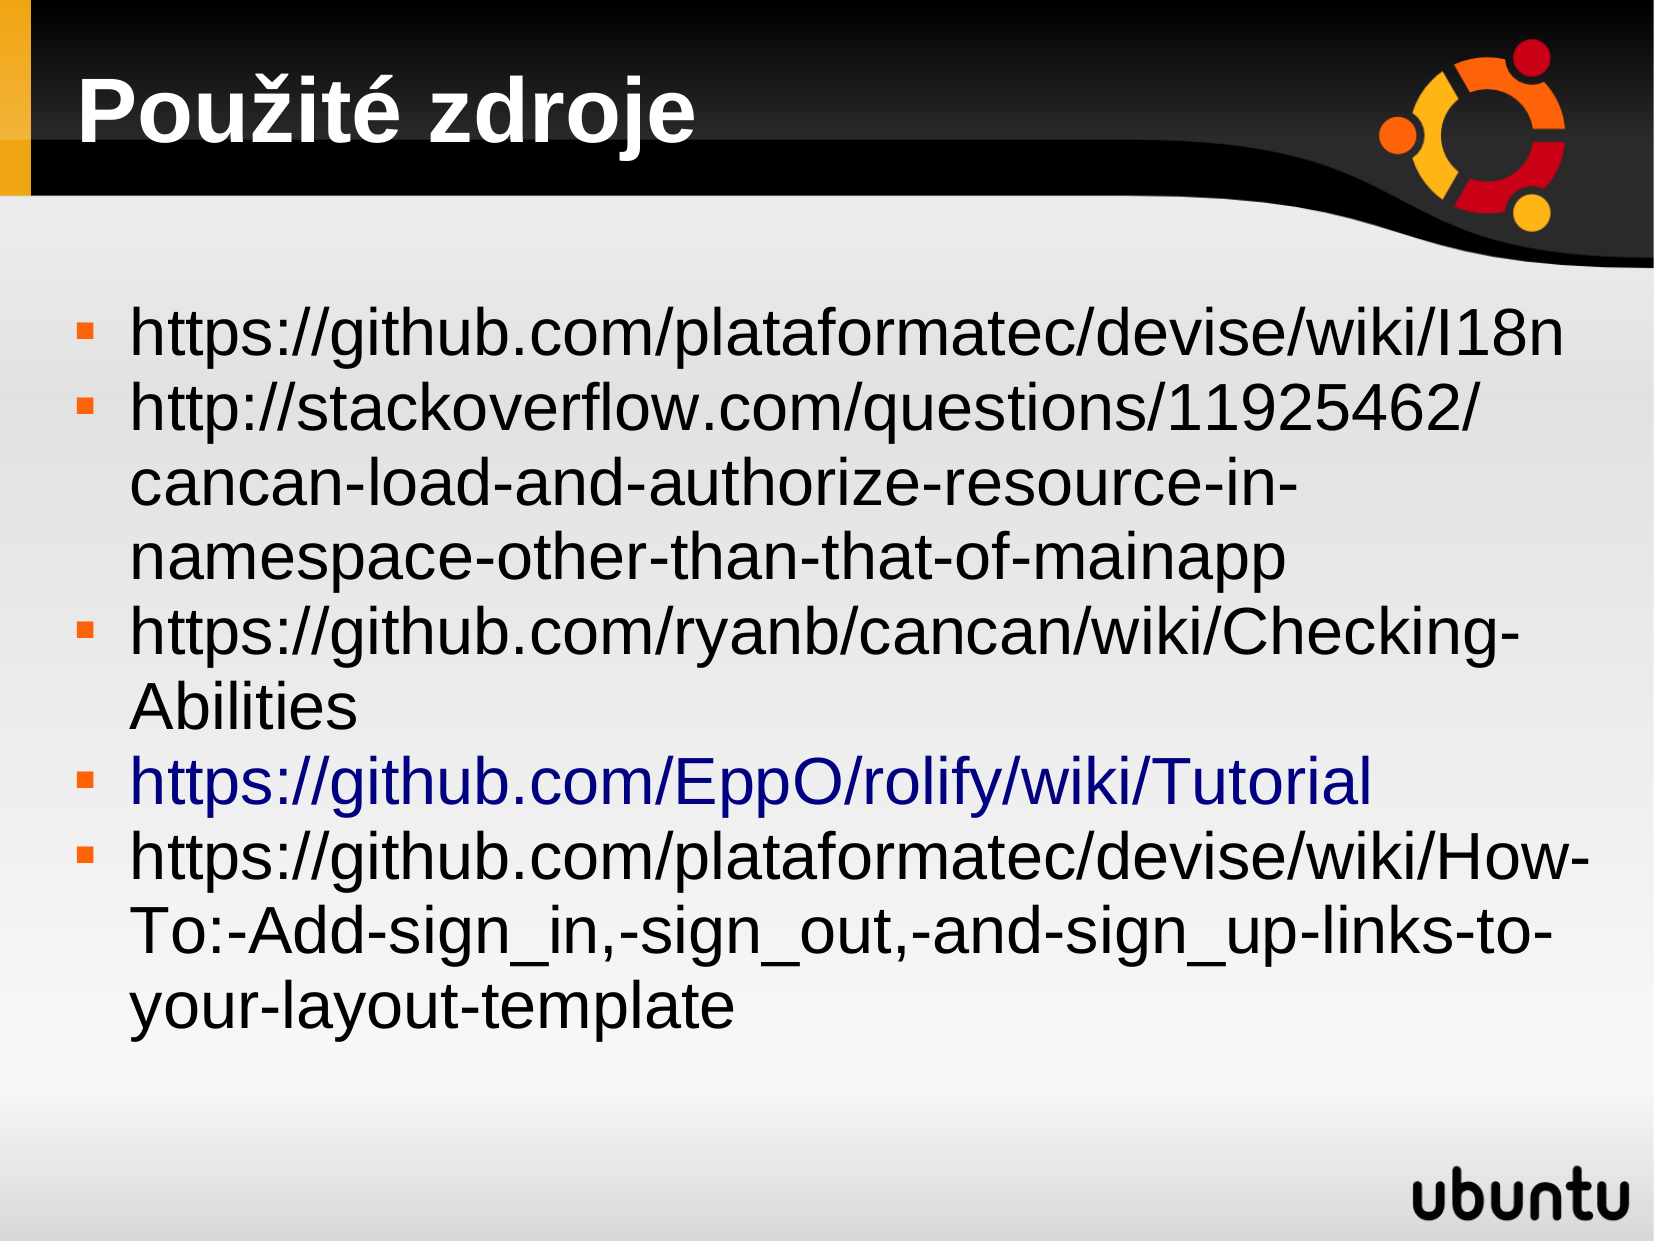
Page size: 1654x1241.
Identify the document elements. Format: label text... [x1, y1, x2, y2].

list https://github.com/plataformatec/devise/wiki/I18n http://stackoverflow.com/questions/11925462/cancan-load-and-authorize-resource-in-namespace-other-than-that-of-mainapp https://github.com/ryanb/cancan/wiki/Checking-Abilities https://github.com/EppO/rolify/wiki/Tutorial https://github.com/plataformatec/devise/wiki/How-To:-Add-sign_in,-sign_out,-and-sign_up-links-to-your-layout-template [59, 295, 1595, 1099]
picture [0, 0, 1654, 1241]
title Použité zdroje [76, 14, 1565, 207]
